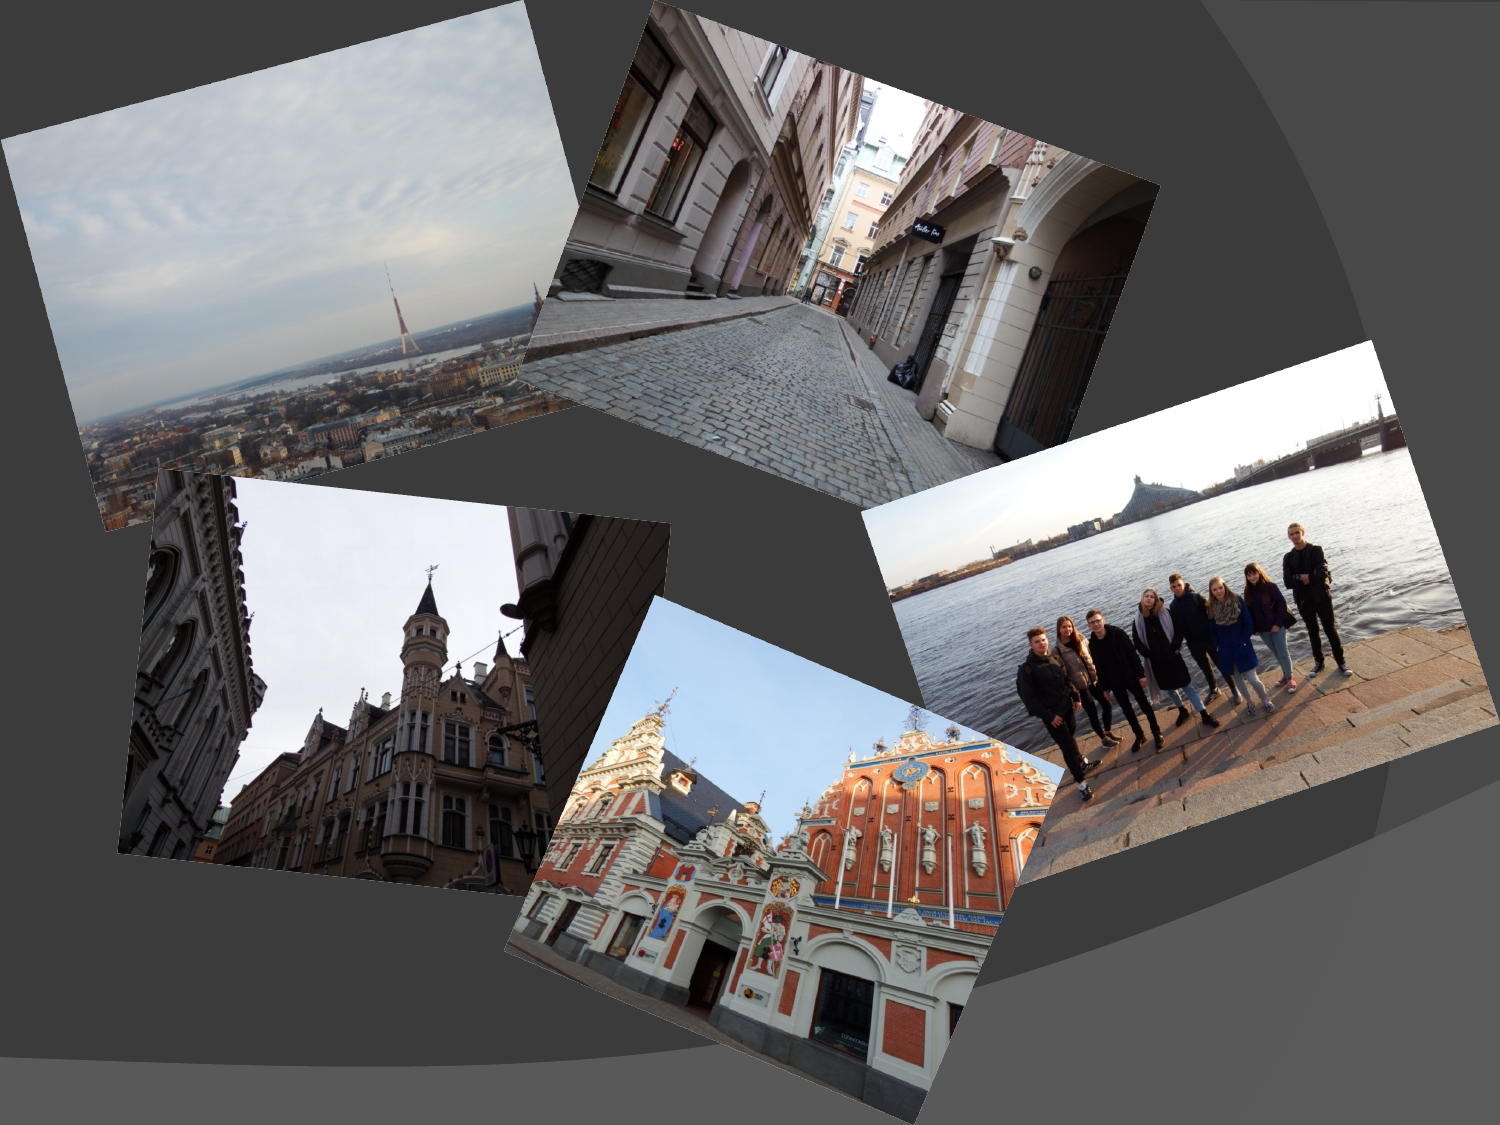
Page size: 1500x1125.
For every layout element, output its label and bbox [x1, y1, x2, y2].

picture [0, 0, 1500, 1125]
title [537, 45, 637, 203]
title [75, 45, 350, 119]
title [781, 45, 1300, 233]
